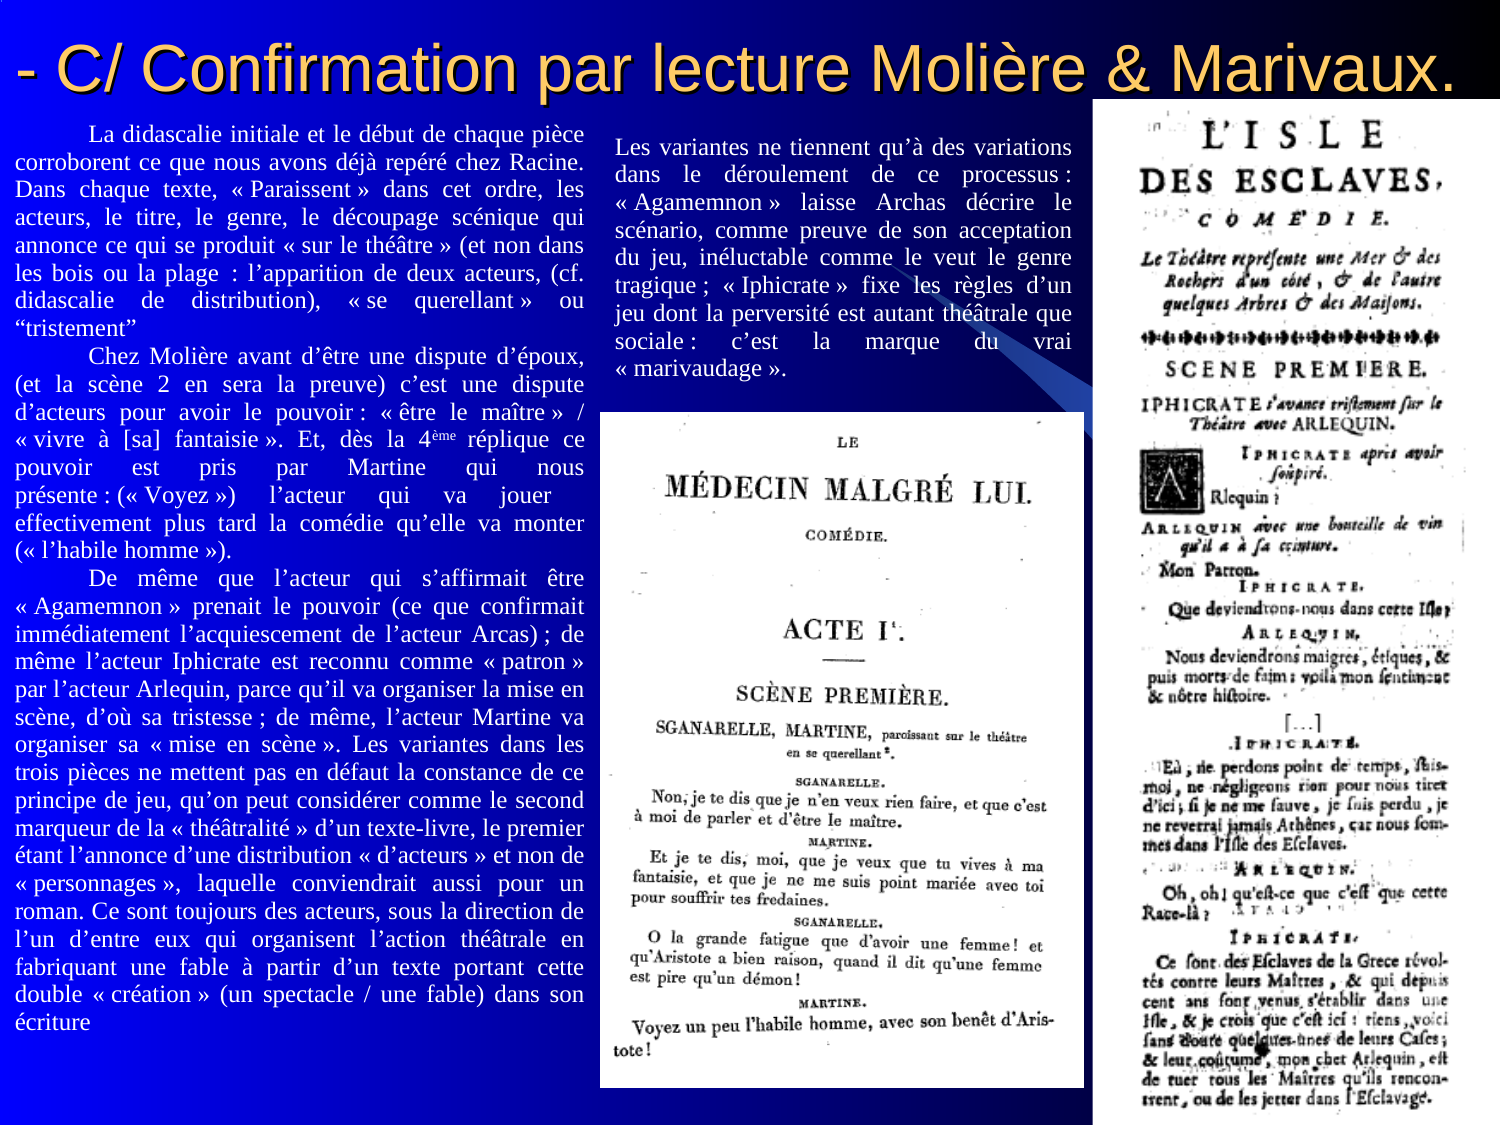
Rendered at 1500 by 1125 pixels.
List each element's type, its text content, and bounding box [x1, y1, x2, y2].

picture [1092, 99, 1500, 1125]
text_box La didascalie initiale et le début de chaque pièce corroborent ce que nous avons déjà repéré chez Racine. Dans chaque texte, « Paraissent » dans cet ordre, les acteurs, le titre, le genre, le découpage scénique qui annonce ce qui se produit « sur le théâtre » (et non dans les bois ou la plage : l’apparition de deux acteurs, (cf. didascalie de distribution), « se querellant » ou “tristement” Chez Molière avant d’être une dispute d’époux, (et la scène 2 en sera la preuve) c’est une dispute d’acteurs pour avoir le pouvoir : « être le maître » / « vivre à [sa] fantaisie ». Et, dès la 4ème réplique ce pouvoir est pris par Martine qui nous présente : (« Voyez ») l’acteur qui va jouer effectivement plus tard la comédie qu’elle va monter (« l’habile homme »). De même que l’acteur qui s’affirmait être « Agamemnon » prenait le pouvoir (ce que confirmait immédiatement l’acquiescement de l’acteur Arcas) ; de même l’acteur Iphicrate est reconnu comme « patron » par l’acteur Arlequin, parce qu’il va organiser la mise en scène, d’où sa tristesse ; de même, l’acteur Martine va organiser sa « mise en scène ». Les variantes dans les trois pièces ne mettent pas en défaut la constance de ce principe de jeu, qu’on peut considérer comme le second marqueur de la « théâtralité » d’un texte-livre, le premier étant l’annonce d’une distribution « d’acteurs » et non de « personnages », laquelle conviendrait aussi pour un roman. Ce sont toujours des acteurs, sous la direction de l’un d’entre eux qui organisent l’action théâtrale en fabriquant une fable à partir d’un texte portant cette double « création » (un spectacle / une fable) dans son écriture [0, 112, 601, 1044]
text_box Les variantes ne tiennent qu’à des variations dans le déroulement de ce processus : « Agamemnon » laisse Archas décrire le scénario, comme preuve de son acceptation du jeu, inéluctable comme le veut le genre tragique ; « Iphicrate » fixe les règles d’un jeu dont la perversité est autant théâtrale que sociale : c’est la marque du vrai « marivaudage ». [599, 124, 1088, 391]
picture [600, 412, 1084, 1088]
title - C/ Confirmation par lecture Molière & Marivaux. [0, 0, 1500, 163]
